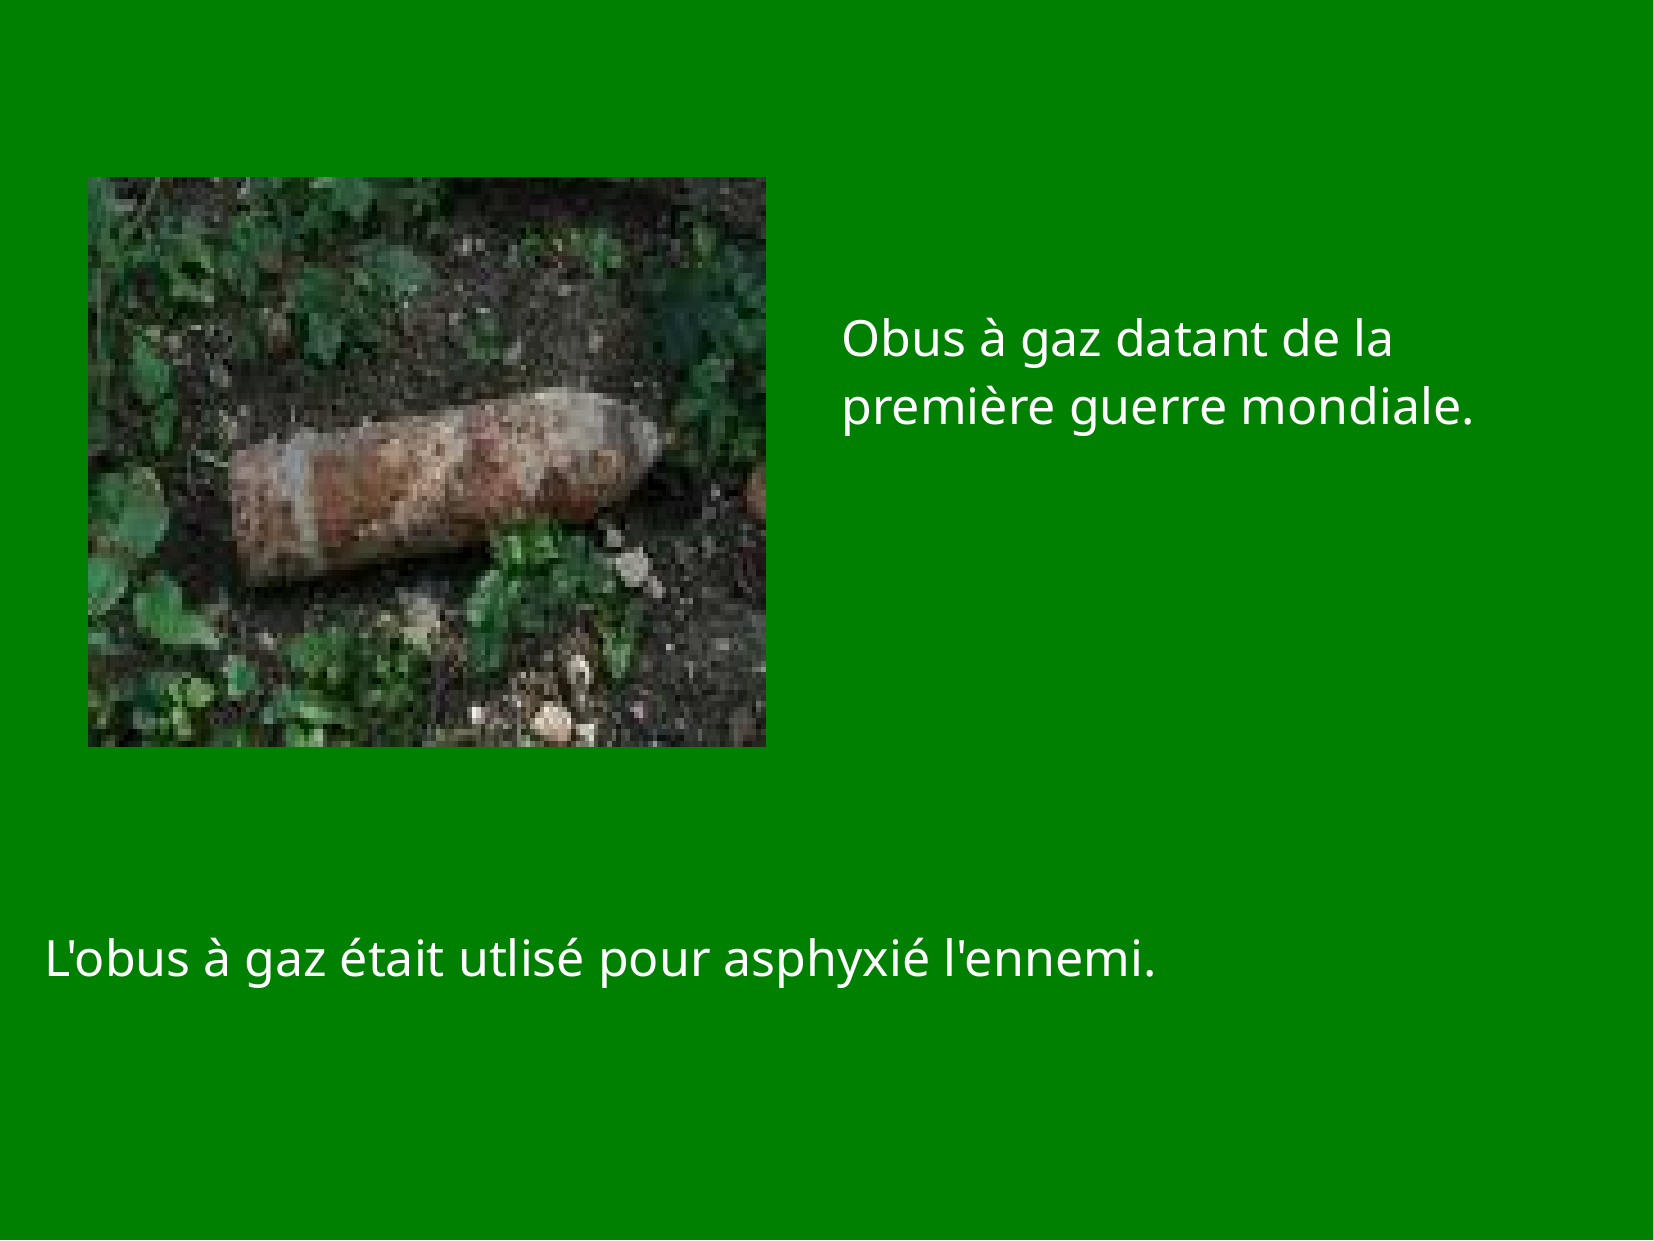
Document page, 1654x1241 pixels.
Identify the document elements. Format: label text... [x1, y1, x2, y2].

text_box Obus à gaz datant de la première guerre mondiale. [826, 295, 1625, 452]
picture [88, 177, 766, 747]
text_box L'obus à gaz était utlisé pour asphyxié l'ennemi. [29, 915, 1595, 1001]
